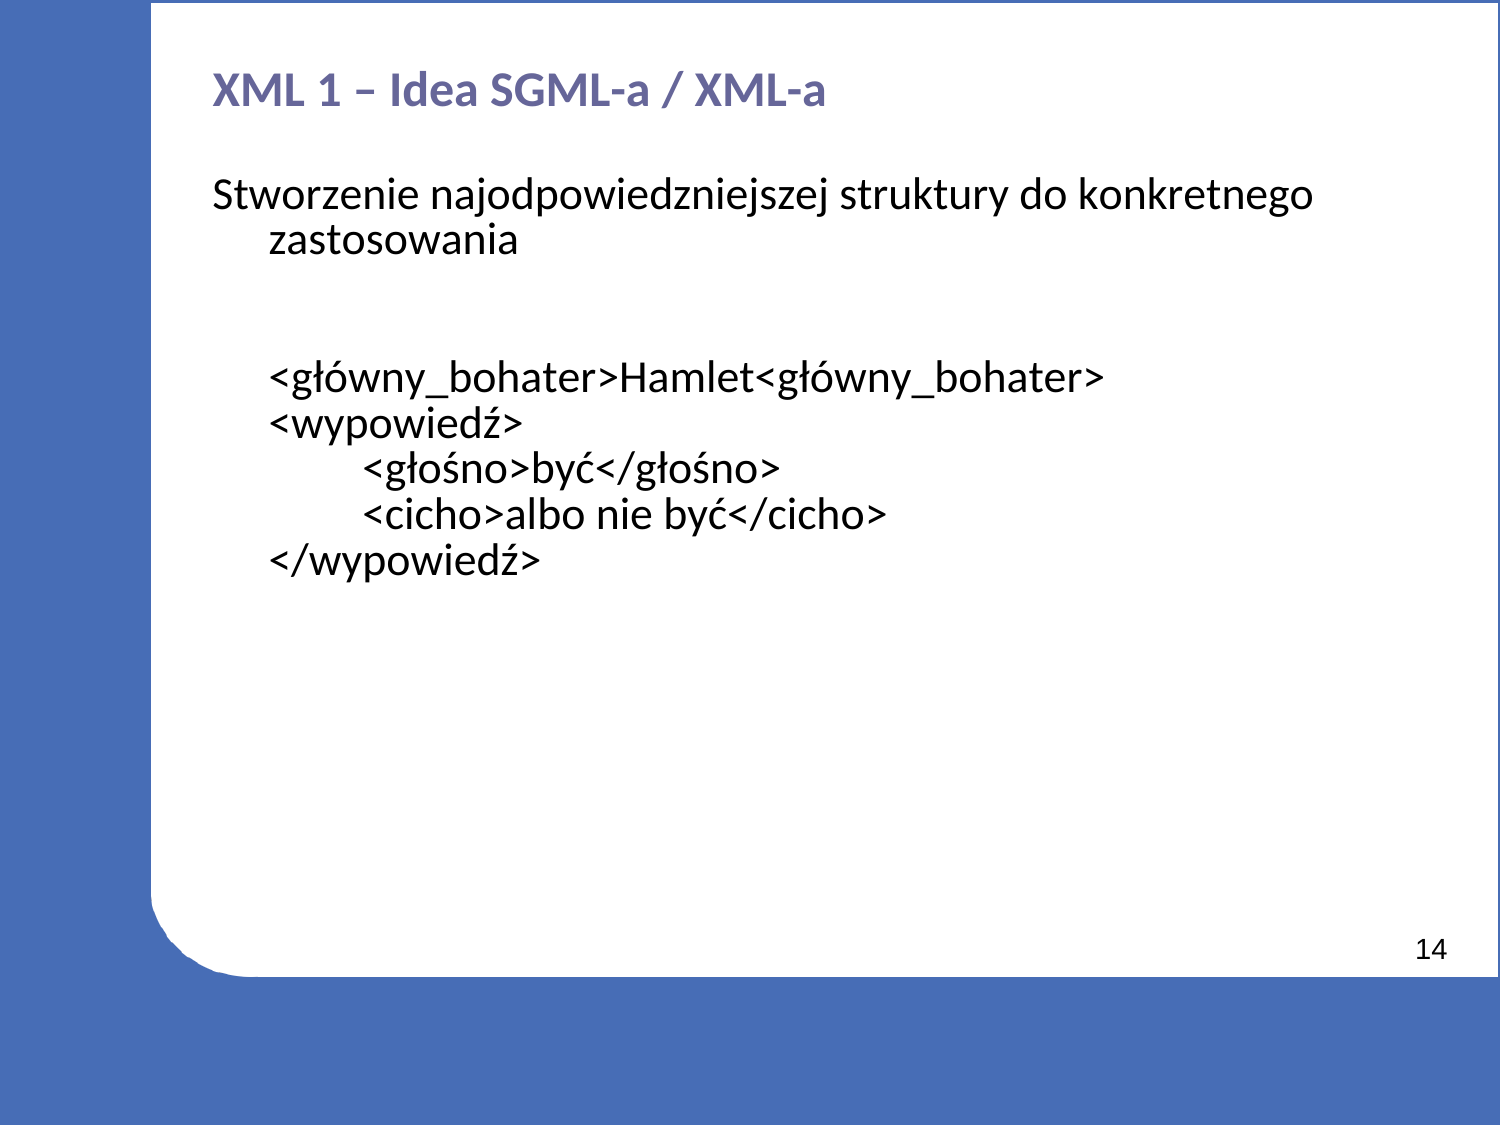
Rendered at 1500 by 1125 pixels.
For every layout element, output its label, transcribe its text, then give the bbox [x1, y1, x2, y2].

picture [0, 0, 1500, 1125]
title XML 1 – Idea SGML-a / XML-a [212, 24, 1447, 164]
list Stworzenie najodpowiedzniejszej struktury do konkretnego zastosowania <główny_bohater>Hamlet<główny_bohater> <wypowiedź> <głośno>być</głośno> <cicho>albo nie być</cicho> </wypowiedź> [212, 174, 1448, 926]
